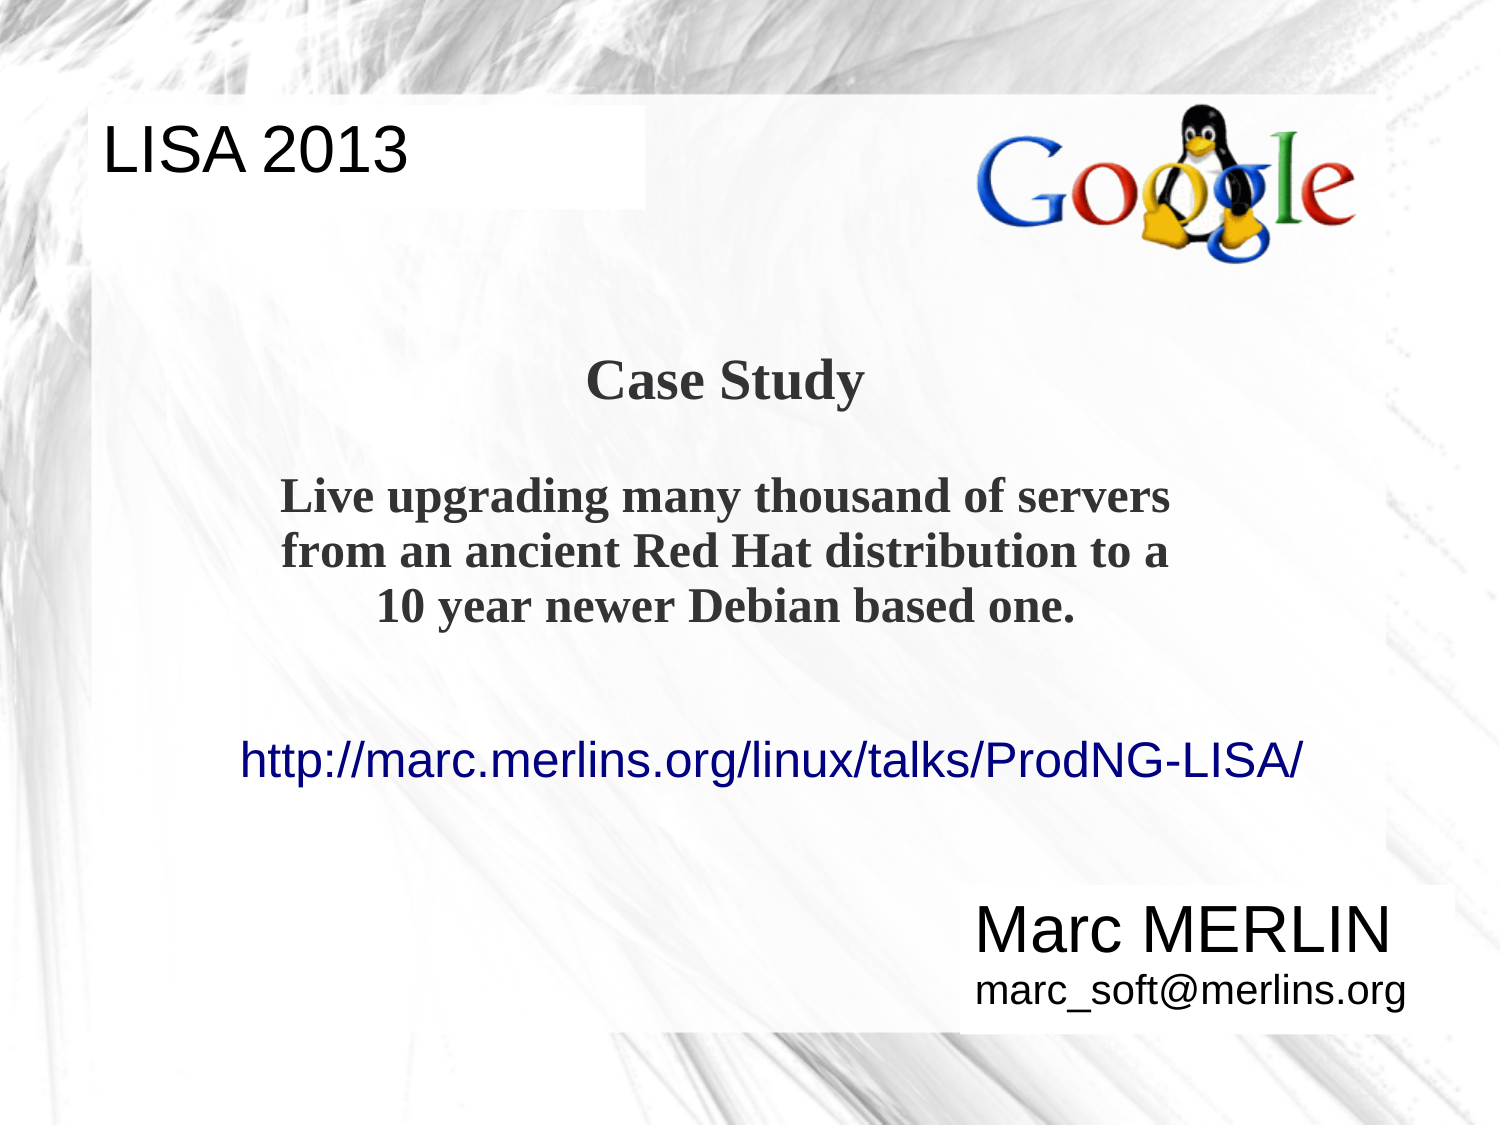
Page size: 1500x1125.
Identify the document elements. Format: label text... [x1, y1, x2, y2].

title Case Study Live upgrading many thousand of servers from an ancient Red Hat distribution to a 10 year newer Debian based one. [270, 299, 1182, 681]
text_box LISA 2013 [88, 104, 646, 210]
text_box http://marc.merlins.org/linux/talks/ProdNG-LISA/ [225, 724, 1381, 796]
picture [0, 0, 1500, 1125]
text_box Marc MERLIN marc_soft@merlins.org [960, 885, 1456, 1035]
